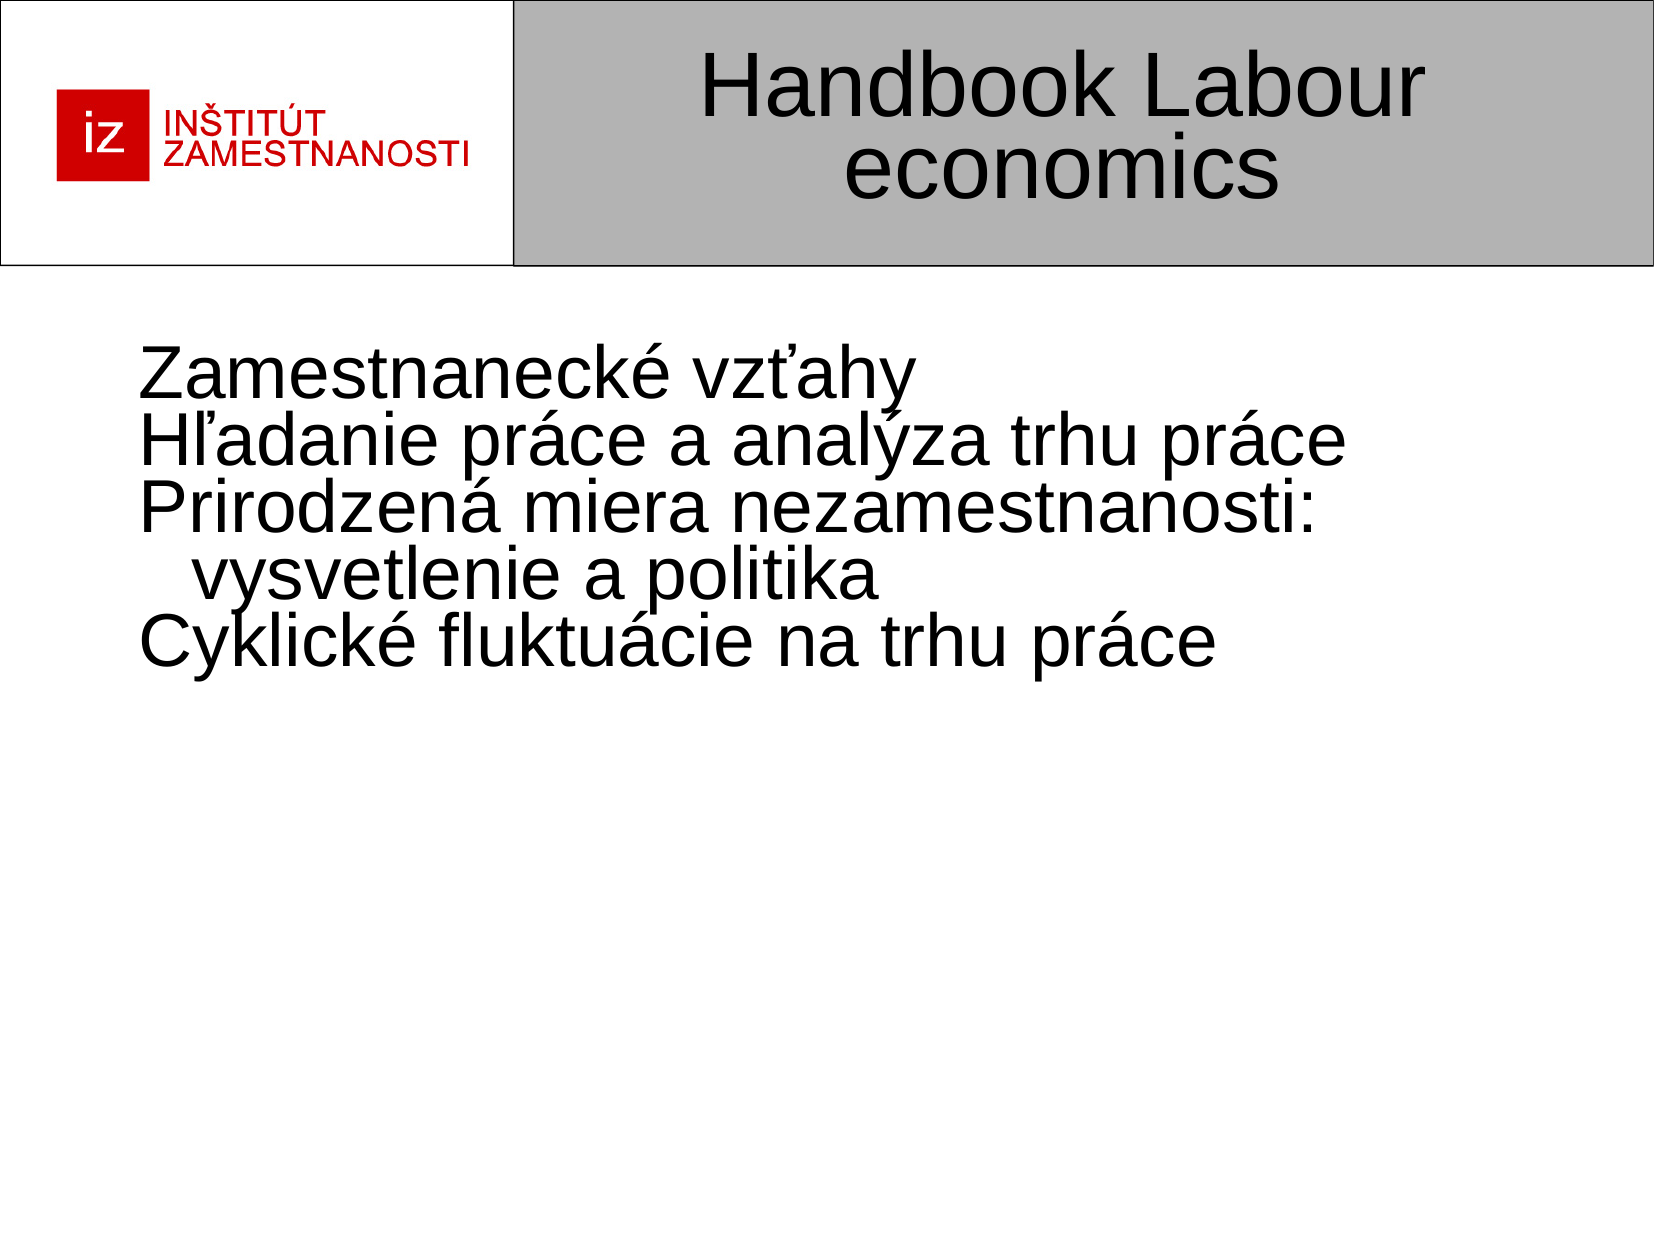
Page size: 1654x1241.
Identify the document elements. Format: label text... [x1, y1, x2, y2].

title Handbook Labour economics [561, 37, 1565, 229]
picture [5, 8, 512, 257]
list Zamestnanecké vzťahy Hľadanie práce a analýza trhu práce Prirodzená miera nezamestnanosti: vysvetlenie a politika Cyklické fluktuácie na trhu práce [121, 344, 1533, 1112]
